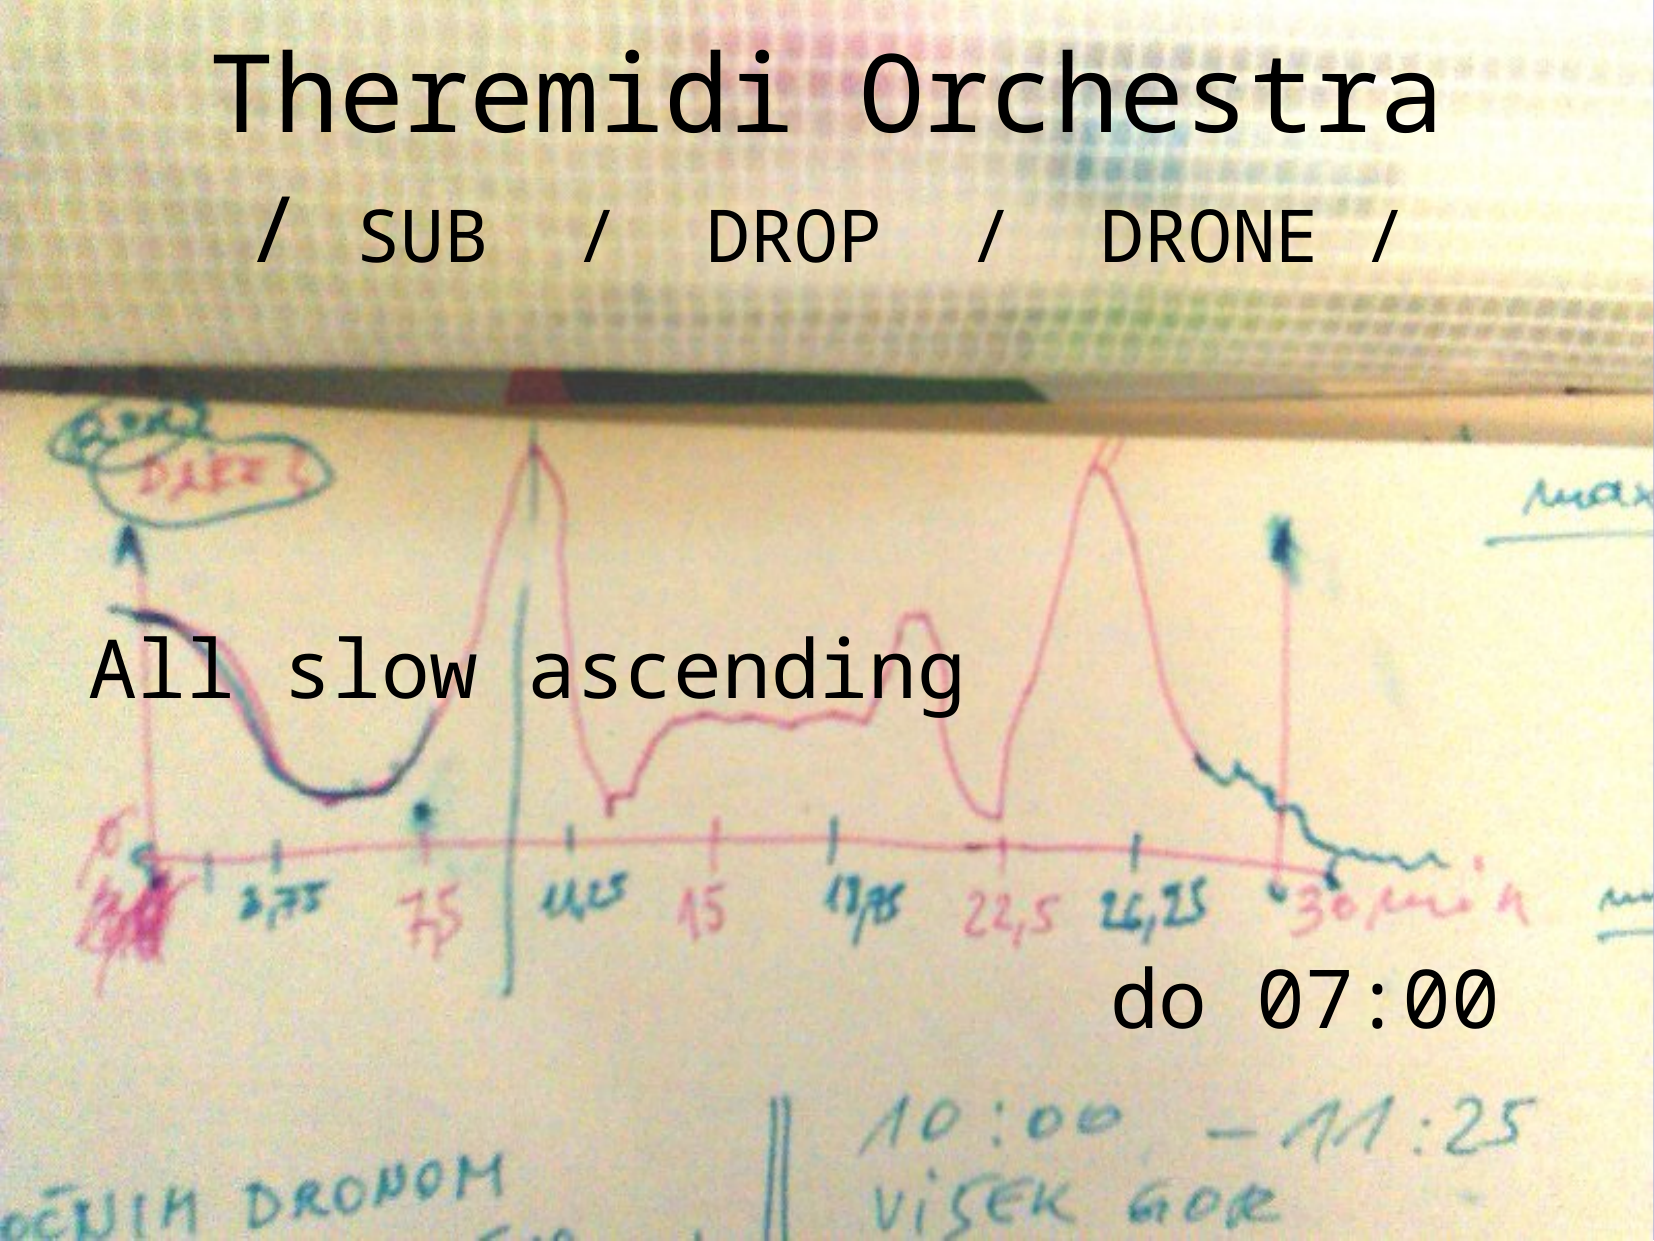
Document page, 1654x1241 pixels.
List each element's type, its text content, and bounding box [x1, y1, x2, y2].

title Theremidi Orchestra / SUB / DROP / DRONE / [82, 46, 1571, 260]
picture [0, 0, 1654, 1241]
text_box do 07:00 [1110, 900, 1620, 1096]
text_box All slow ascending [88, 272, 1566, 1063]
